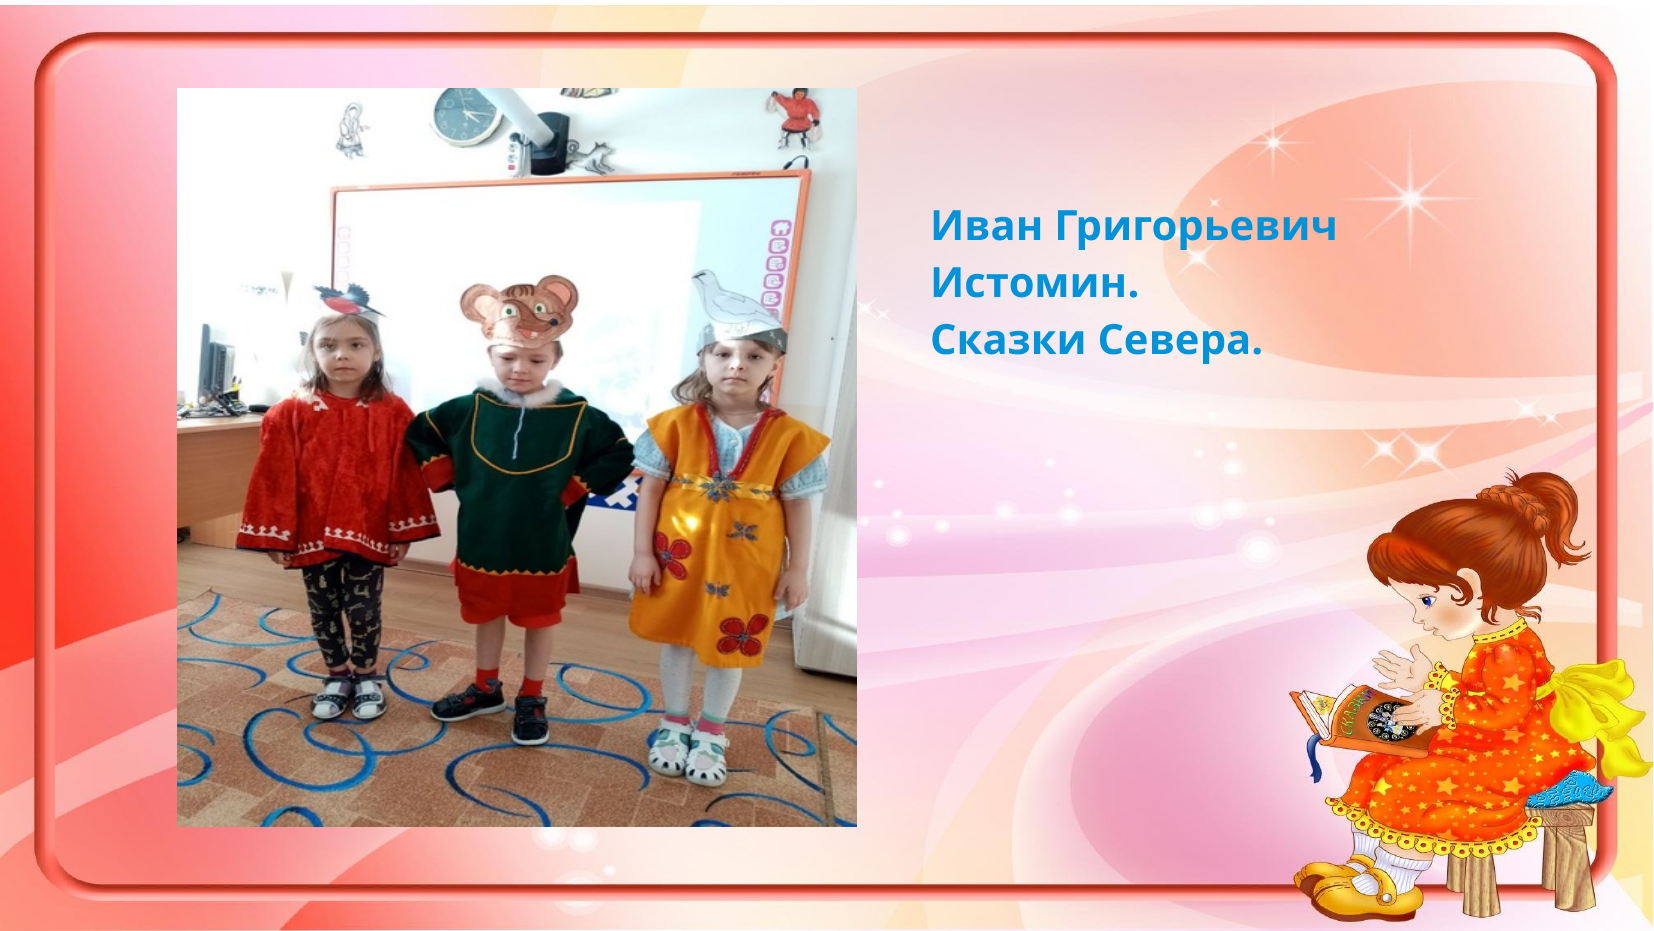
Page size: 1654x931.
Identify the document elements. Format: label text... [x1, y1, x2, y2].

picture [0, 5, 1654, 931]
text_box Иван Григорьевич Истомин. Сказки Севера. [915, 188, 1366, 374]
